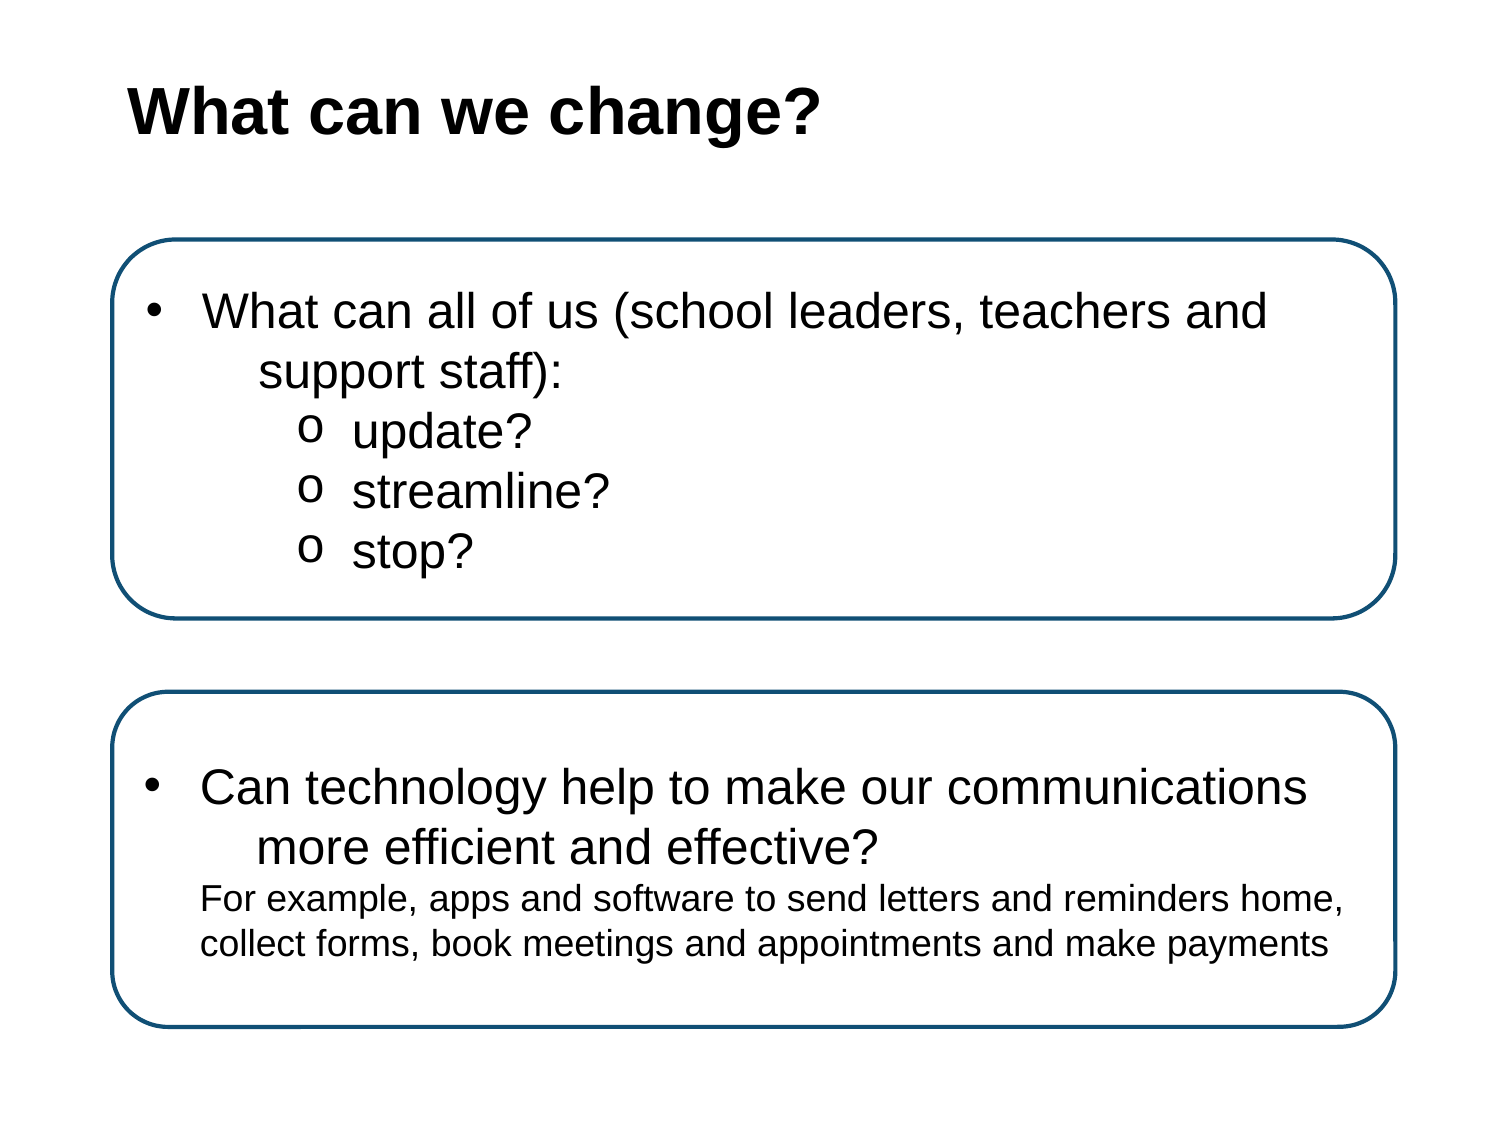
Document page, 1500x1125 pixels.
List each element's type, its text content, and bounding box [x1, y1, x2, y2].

title What can we change? [112, 54, 1388, 161]
text_box Can technology help to make our communications more efficient and effective? For example, apps and software to send letters and reminders home, collect forms, book meetings and appointments and make payments [112, 691, 1396, 1027]
text_box What can all of us (school leaders, teachers and support staff): update? streamline? stop? [112, 239, 1396, 619]
